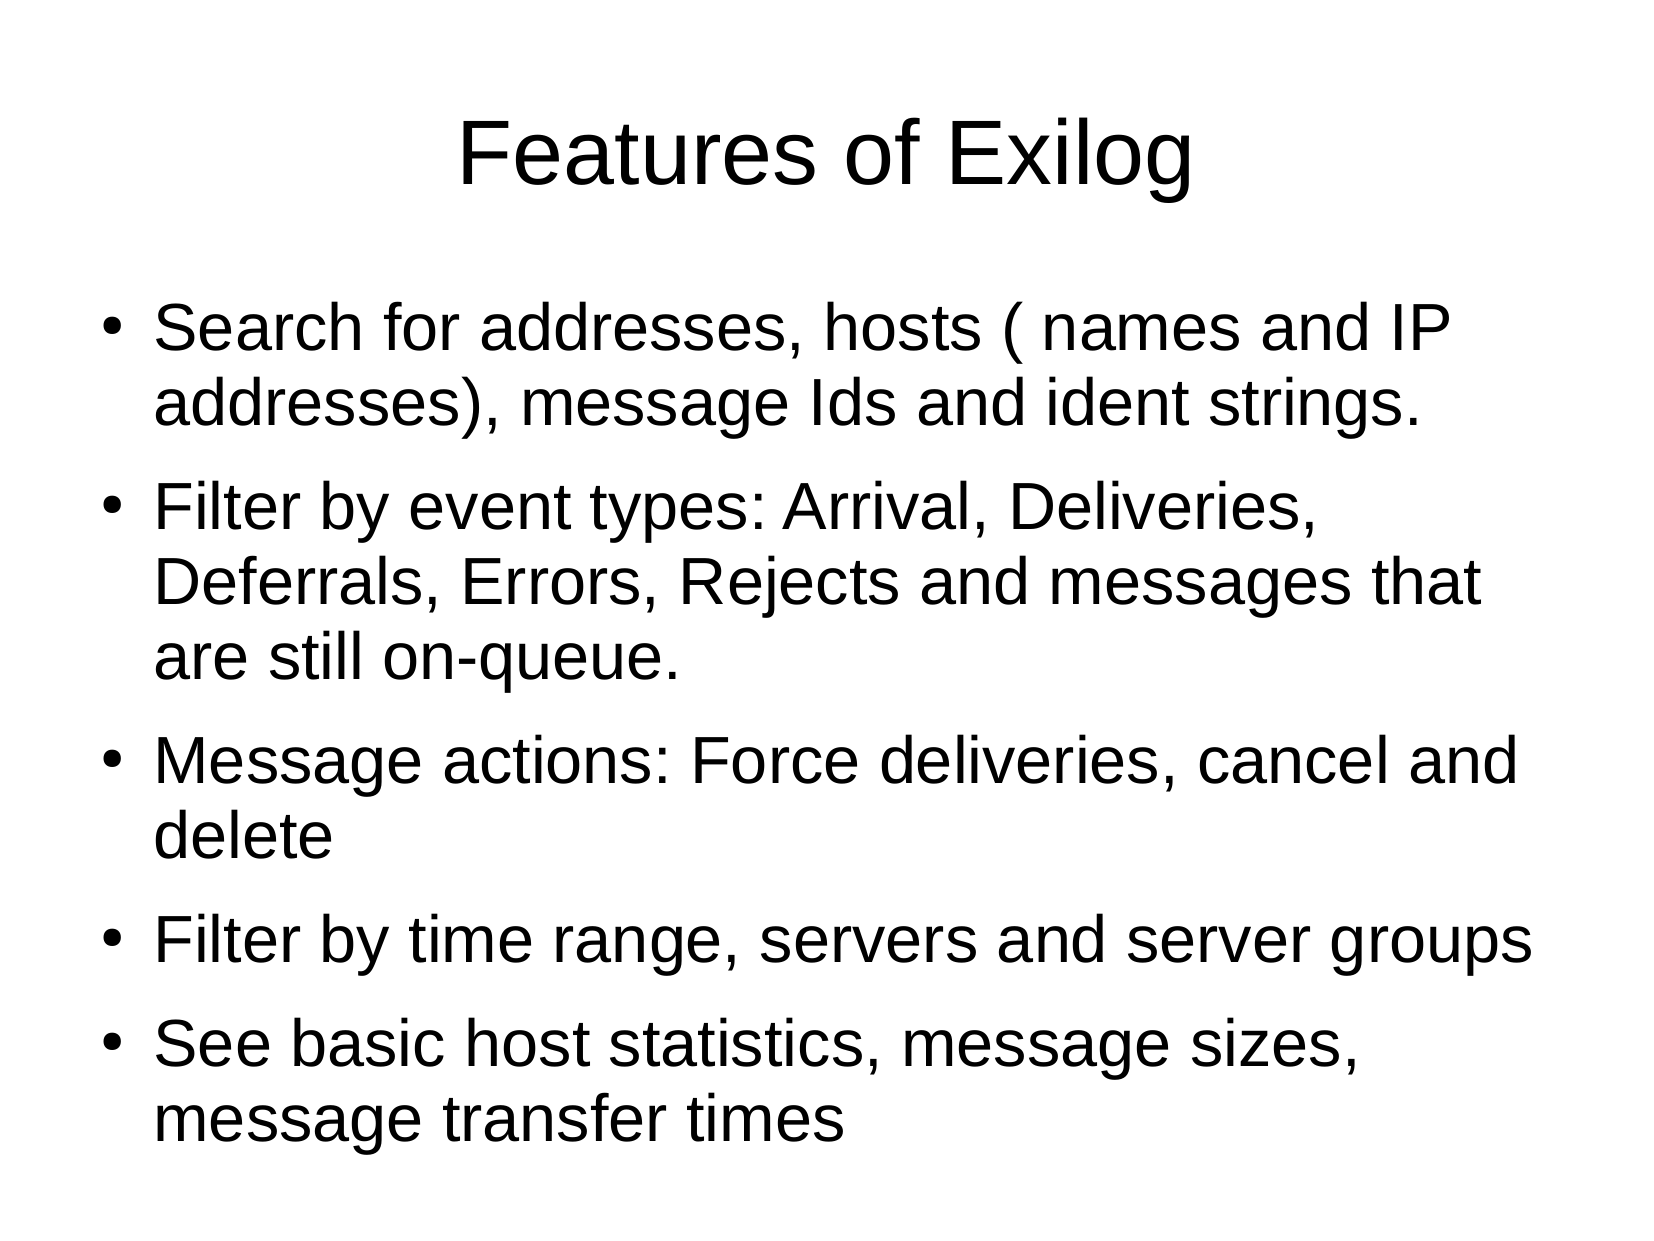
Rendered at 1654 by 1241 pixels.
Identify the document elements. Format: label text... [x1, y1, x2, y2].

title Features of Exilog [82, 56, 1571, 250]
list Search for addresses, hosts ( names and IP addresses), message Ids and ident strings. Filter by event types: Arrival, Deliveries, Deferrals, Errors, Rejects and messages that are still on-queue. Message actions: Force deliveries, cancel and delete Filter by time range, servers and server groups See basic host statistics, message sizes, message transfer times [82, 290, 1571, 1157]
